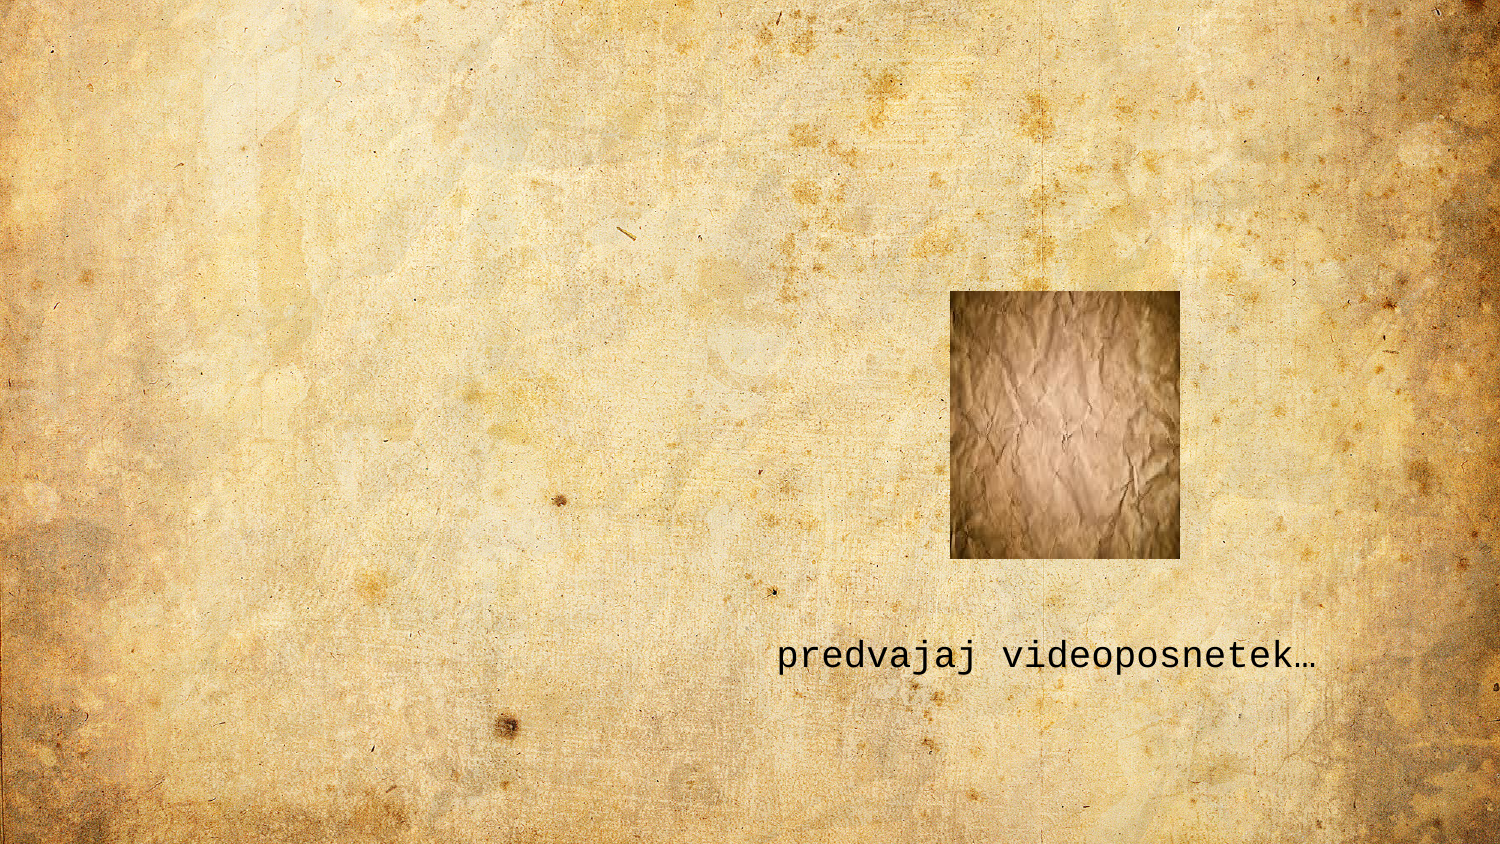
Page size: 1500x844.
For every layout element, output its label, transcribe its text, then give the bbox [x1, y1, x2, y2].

text_box predvajaj videoposnetek… [761, 622, 1341, 683]
picture [0, 0, 1500, 844]
